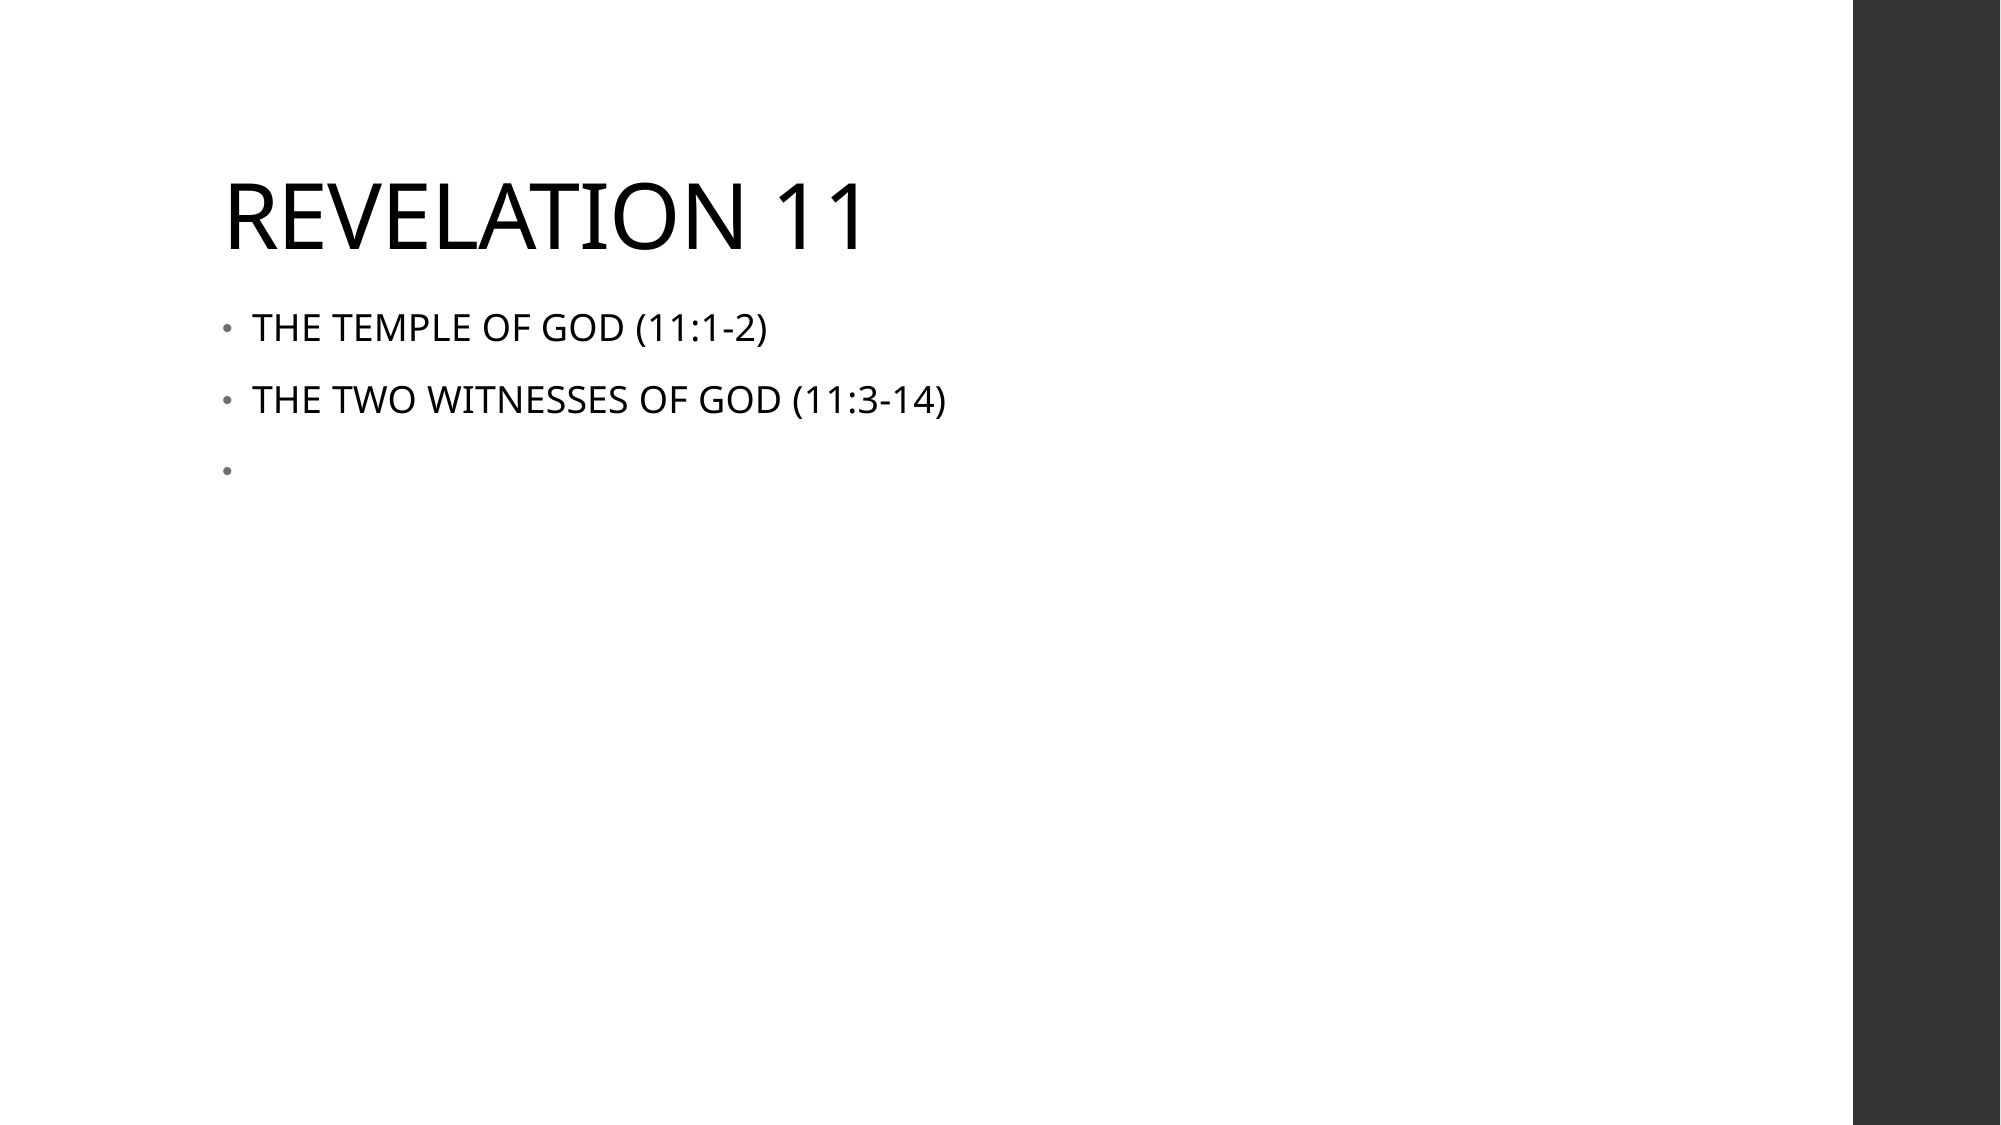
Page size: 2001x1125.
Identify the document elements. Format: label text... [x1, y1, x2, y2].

title REVELATION 11 [206, 60, 1797, 278]
list THE TEMPLE OF GOD (11:1-2) THE TWO WITNESSES OF GOD (11:3-14) [206, 299, 1617, 1014]
